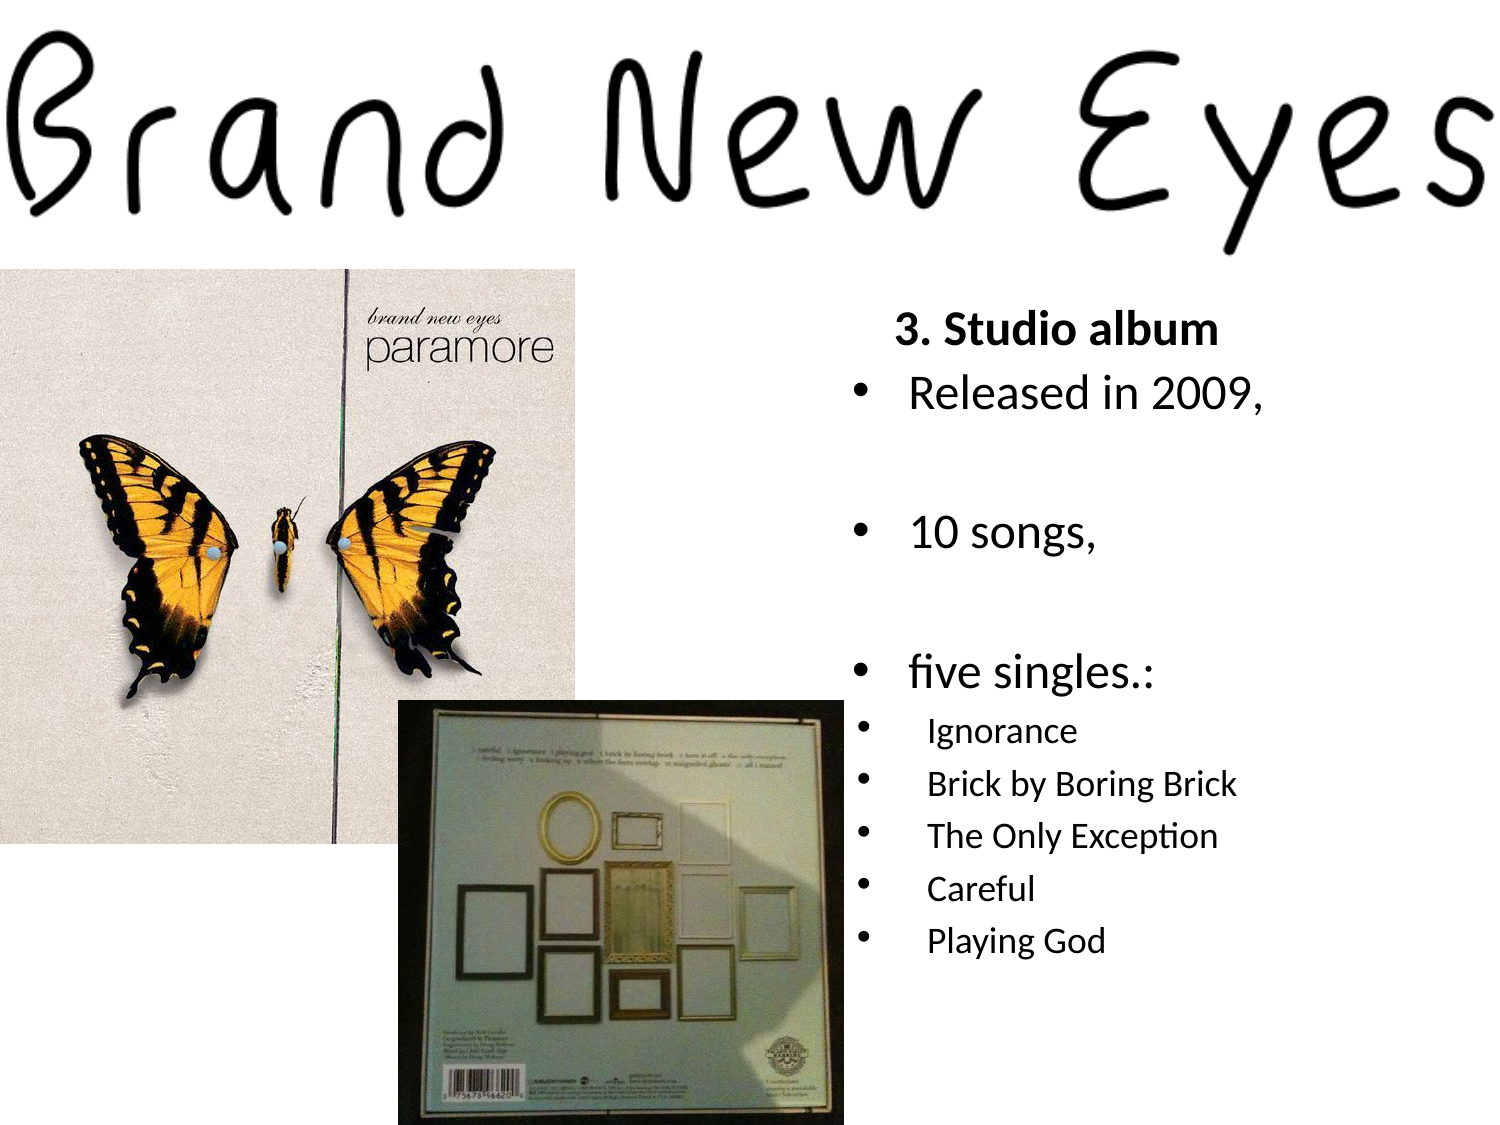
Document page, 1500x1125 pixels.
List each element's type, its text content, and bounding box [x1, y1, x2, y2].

picture [0, 23, 1500, 260]
list 3. Studio album [878, 260, 1500, 351]
picture [0, 269, 844, 1125]
list Released in 2009, 10 songs, five singles.: Ignorance Brick by Boring Brick The Only Exception Careful Playing God [836, 351, 1500, 1000]
